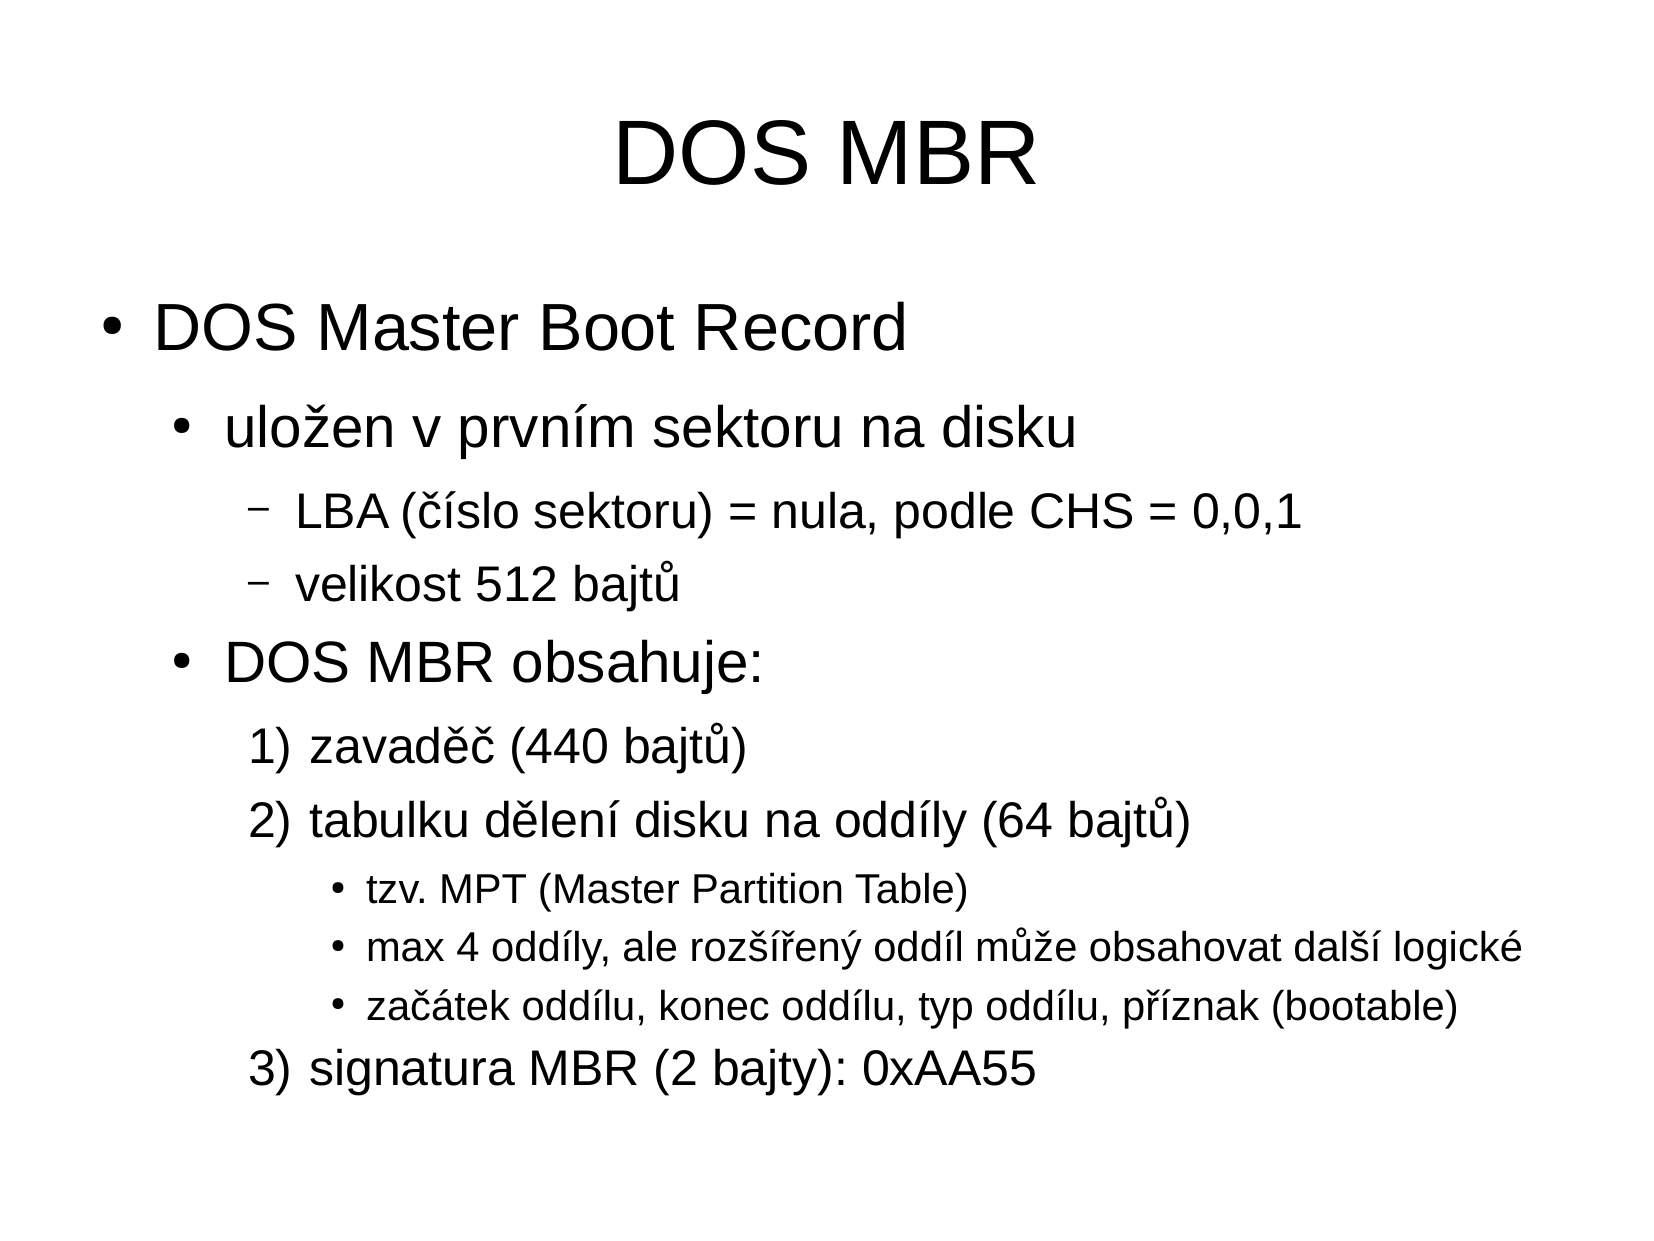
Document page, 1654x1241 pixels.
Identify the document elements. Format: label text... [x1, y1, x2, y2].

title DOS MBR [82, 49, 1571, 257]
list DOS Master Boot Record uložen v prvním sektoru na disku LBA (číslo sektoru) = nula, podle CHS = 0,0,1 velikost 512 bajtů DOS MBR obsahuje: zavaděč (440 bajtů) tabulku dělení disku na oddíly (64 bajtů) tzv. MPT (Master Partition Table) max 4 oddíly, ale rozšířený oddíl může obsahovat další logické začátek oddílu, konec oddílu, typ oddílu, příznak (bootable) signatura MBR (2 bajty): 0xAA55 [82, 290, 1571, 1109]
